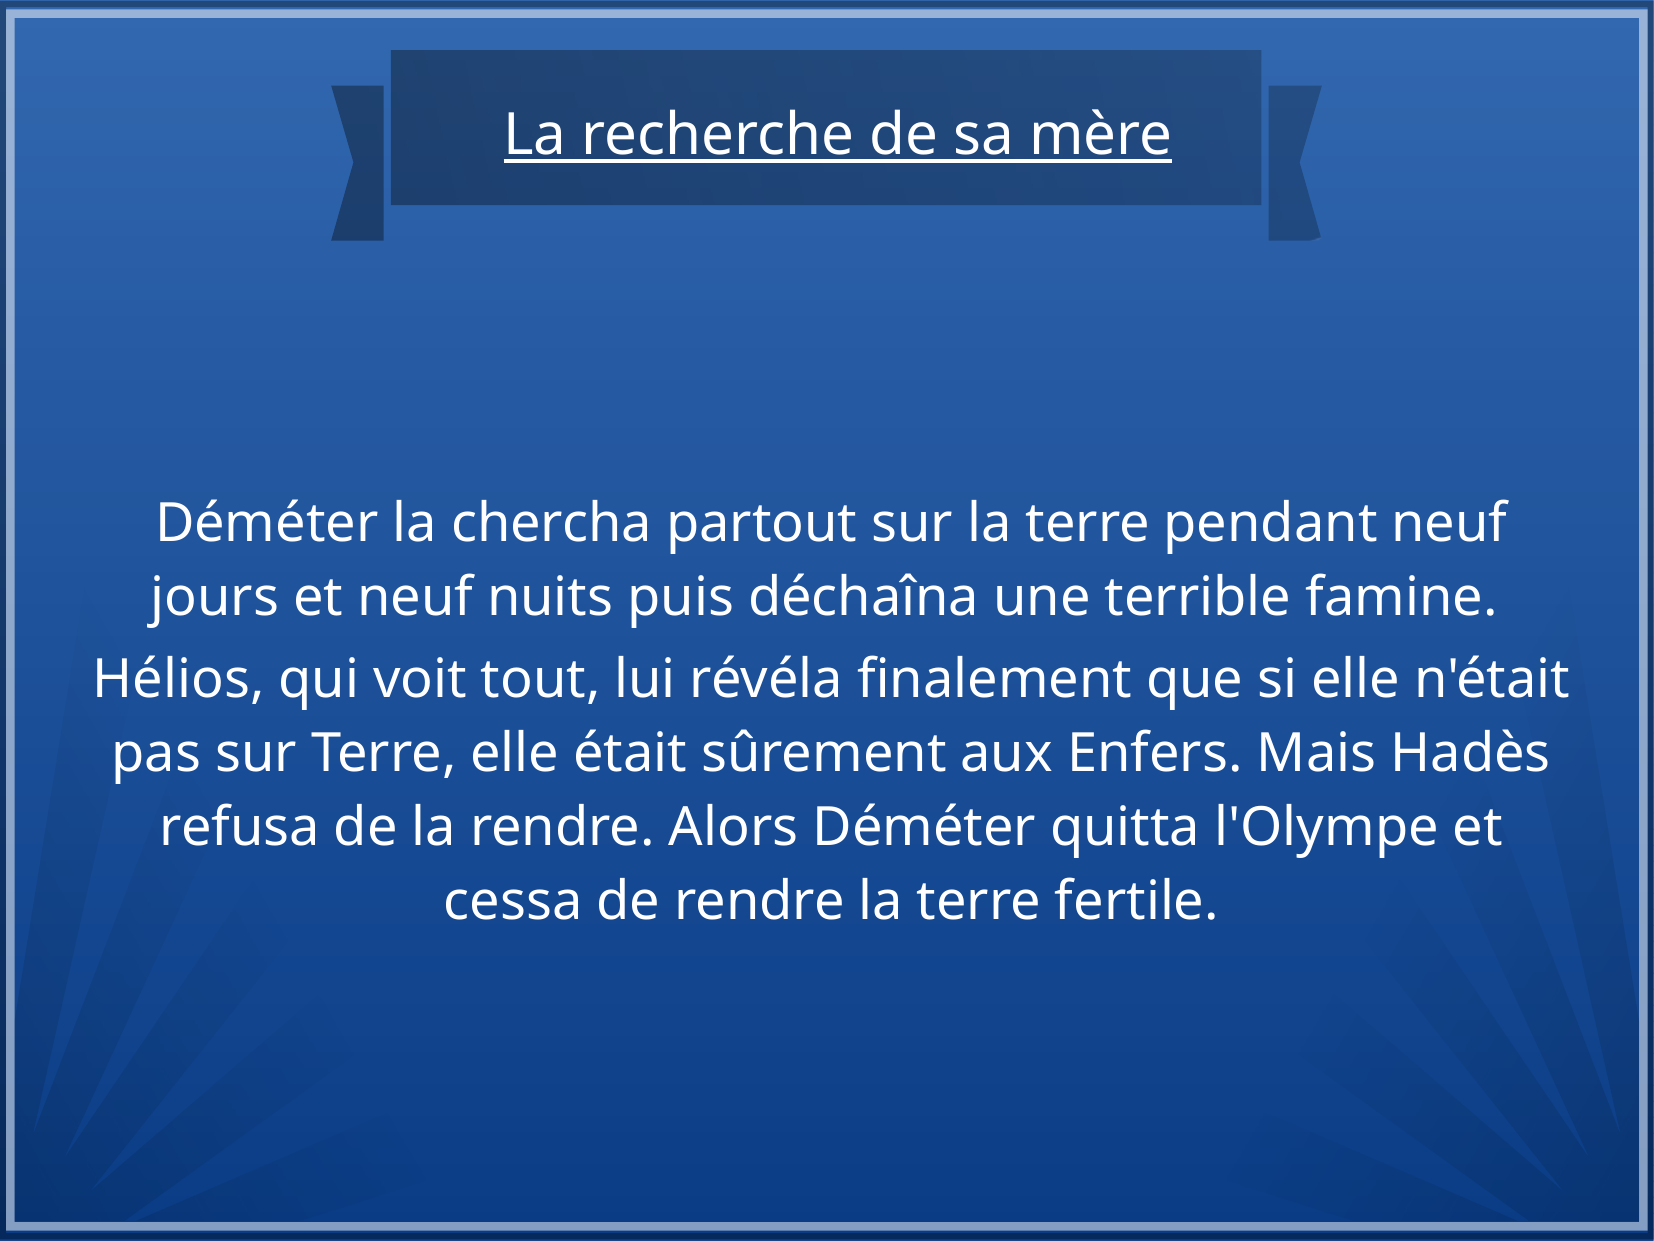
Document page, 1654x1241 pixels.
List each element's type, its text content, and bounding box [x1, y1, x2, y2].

subtitle La recherche de sa mère Déméter la chercha partout sur la terre pendant neuf jours et neuf nuits puis déchaîna une terrible famine. Hélios, qui voit tout, lui révéla finalement que si elle n'était pas sur Terre, elle était sûrement aux Enfers. Mais Hadès refusa de la rendre. Alors Déméter quitta l'Olympe et cessa de rendre la terre fertile. [87, 0, 1577, 1111]
